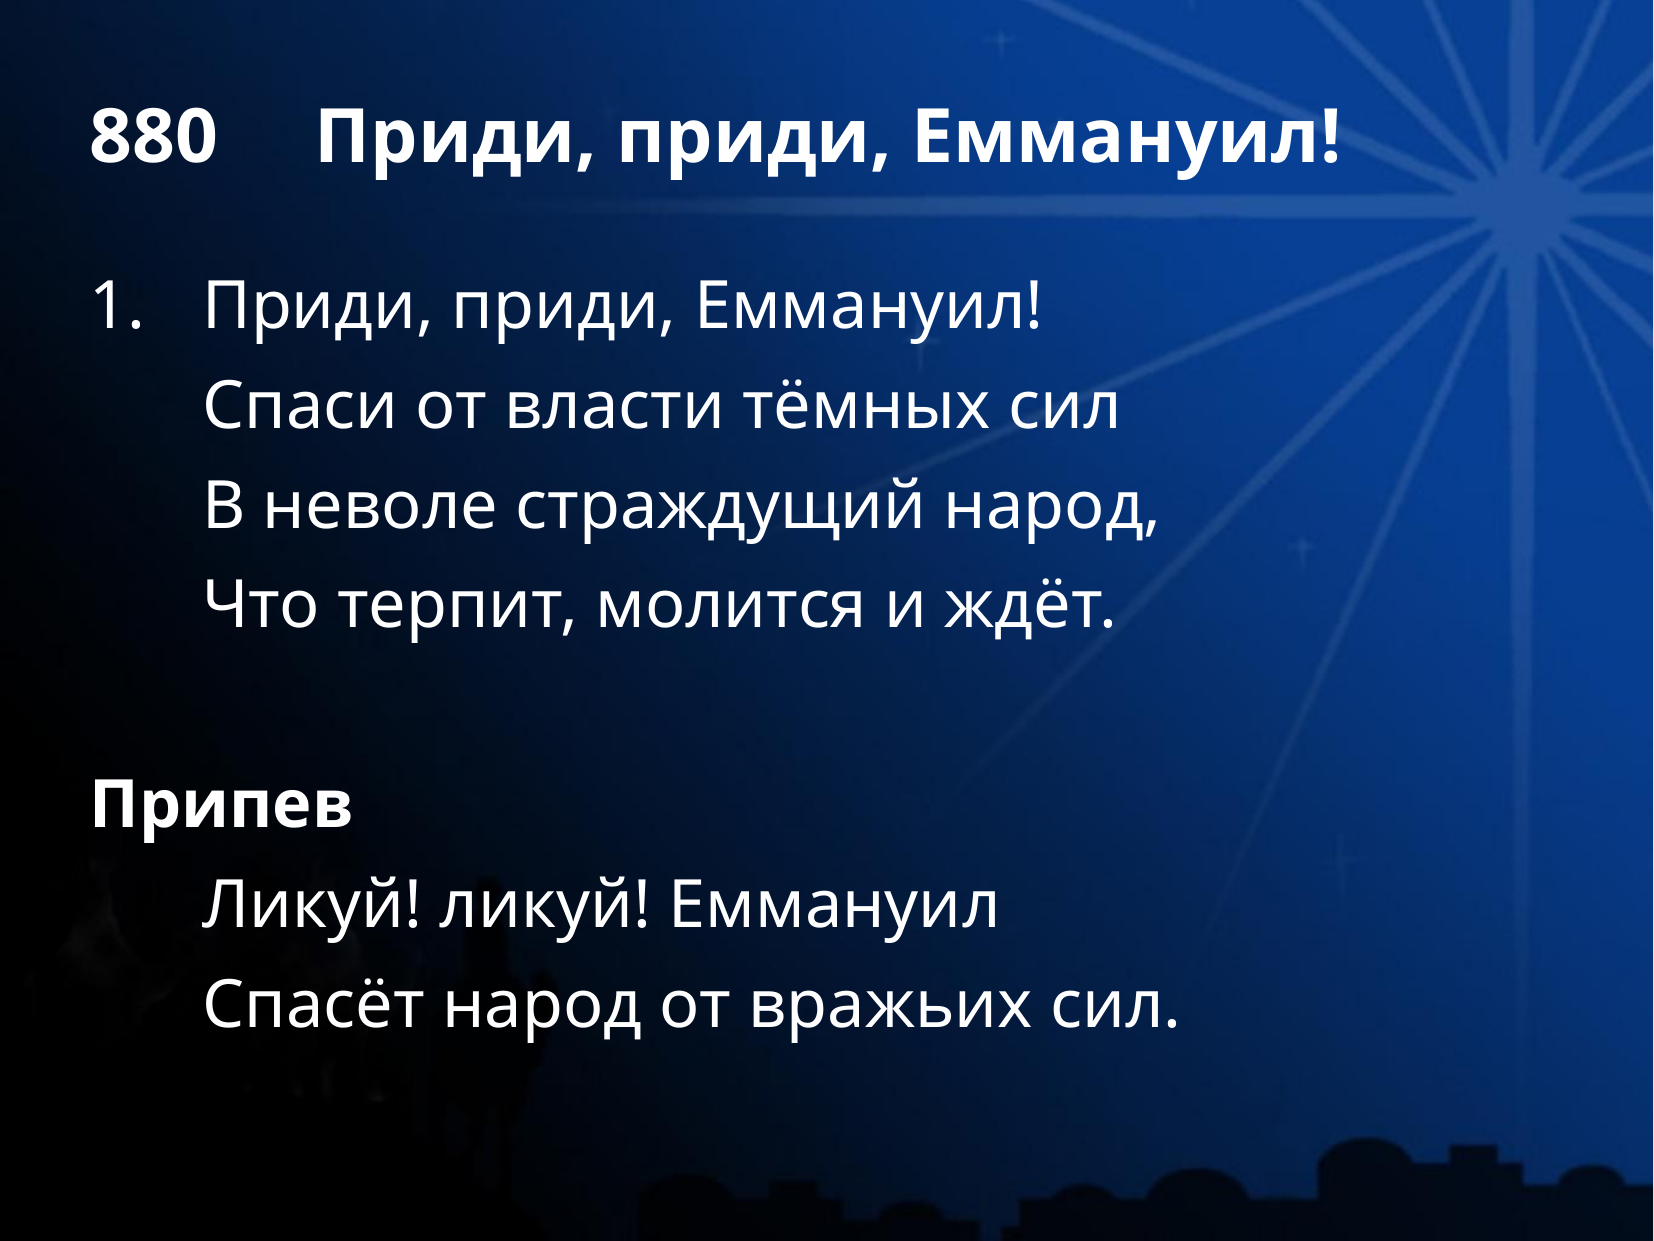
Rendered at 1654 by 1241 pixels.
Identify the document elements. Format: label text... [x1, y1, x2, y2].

text_box 1. Приди, приди, Еммануил! Спаси от власти тёмных сил В неволе страждущий народ, Что терпит, молится и ждёт. Припев Ликуй! ликуй! Еммануил Спасёт народ от вражьих сил. [75, 188, 1576, 1163]
text_box 880 Приди, приди, Еммануил! [75, 75, 1576, 188]
picture [0, 0, 1654, 1241]
